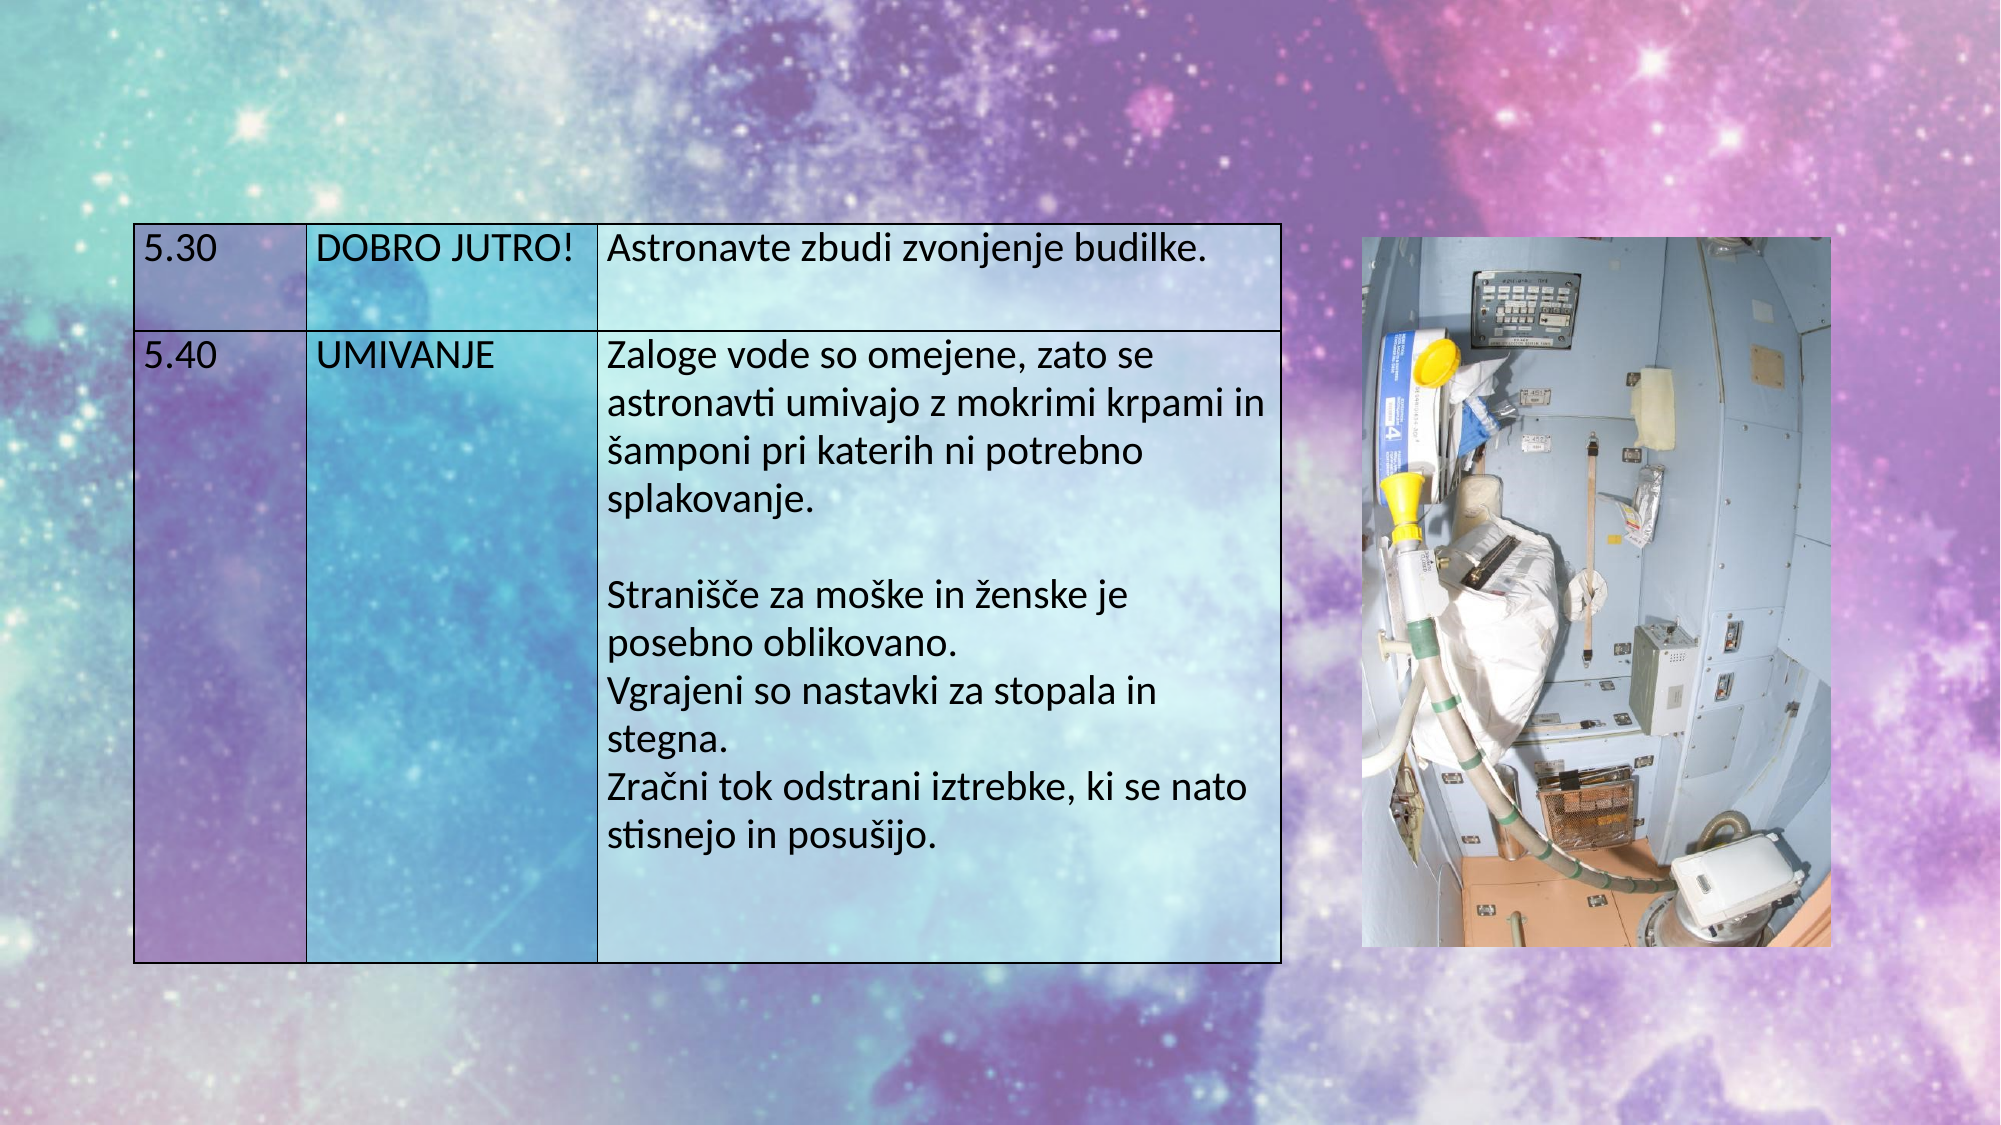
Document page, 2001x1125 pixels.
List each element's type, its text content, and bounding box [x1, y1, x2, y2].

picture [0, 0, 2001, 1125]
table_cell UMIVANJE [307, 332, 597, 962]
table_header DOBRO JUTRO! [307, 225, 597, 330]
table_header 5.30 [135, 225, 306, 330]
table_cell 5.40 [135, 332, 306, 962]
table_cell Zaloge vode so omejene, zato se astronavti umivajo z mokrimi krpami in šamponi pri katerih ni potrebno splakovanje. Stranišče za moške in ženske je posebno oblikovano. Vgrajeni so nastavki za stopala in stegna. Zračni tok odstrani iztrebke, ki se nato stisnejo in posušijo. [598, 332, 1280, 962]
table_header Astronavte zbudi zvonjenje budilke. [598, 225, 1280, 330]
